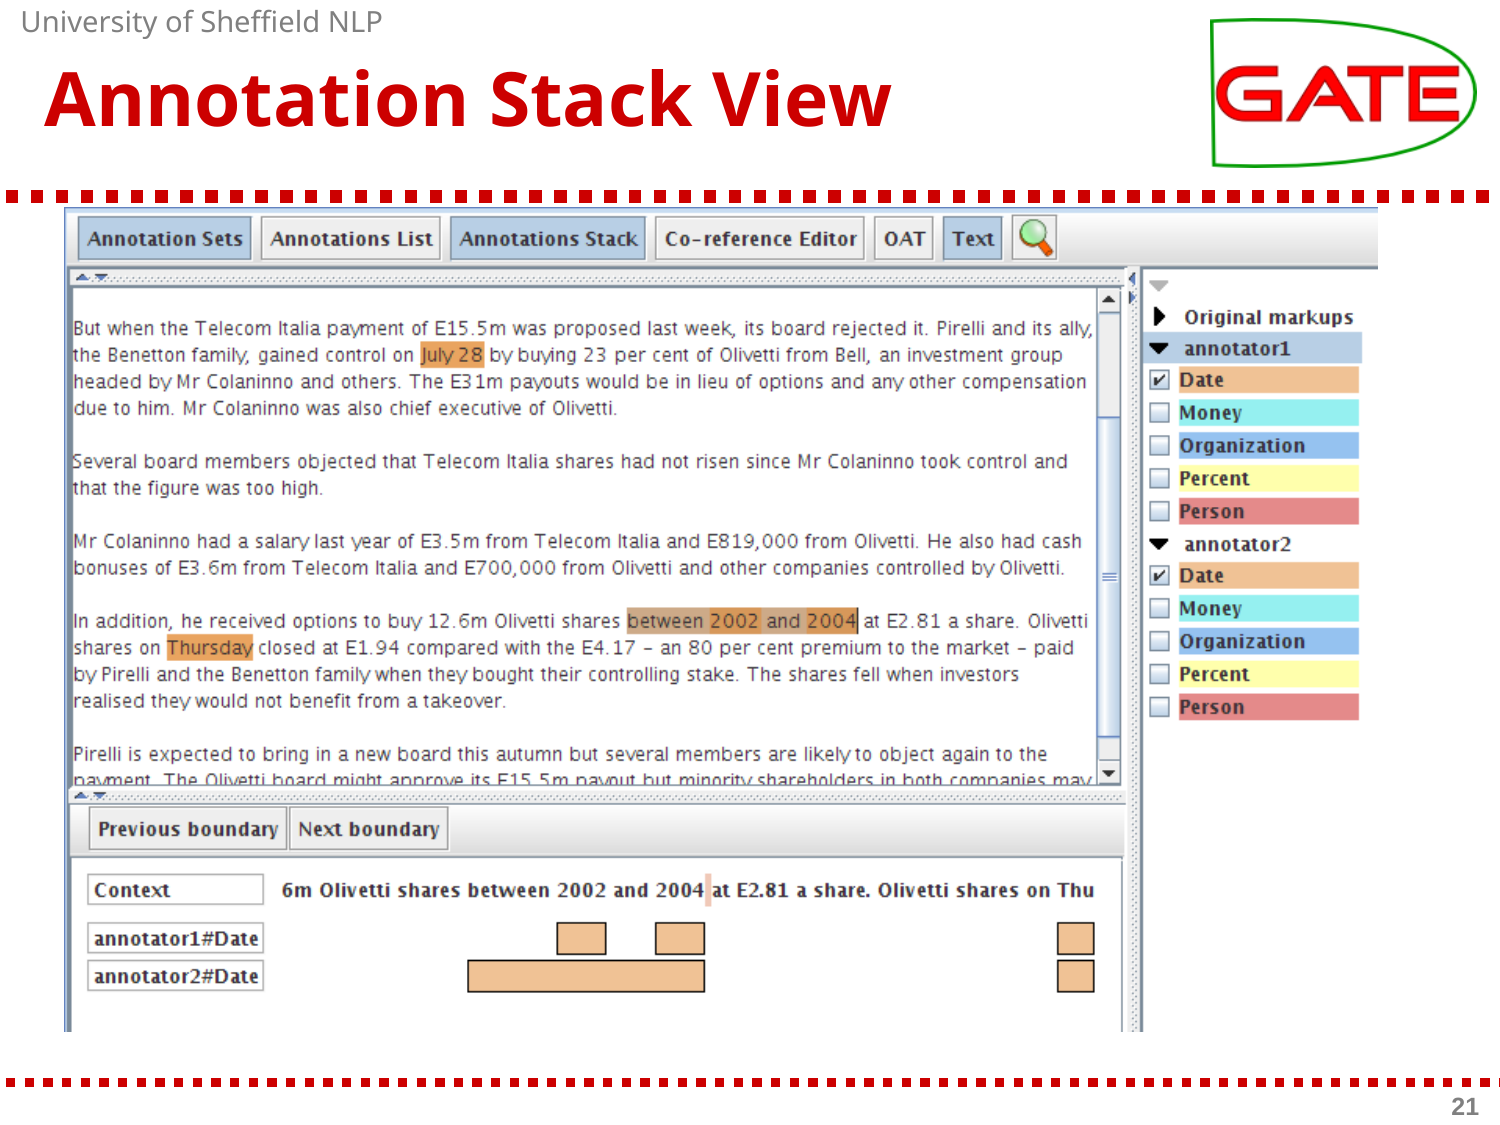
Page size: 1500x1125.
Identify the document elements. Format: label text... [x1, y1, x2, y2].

picture [1210, 18, 1477, 168]
picture [64, 207, 1378, 1032]
text_box <number> [1144, 1082, 1495, 1125]
title Annotation Stack View [29, 42, 1188, 149]
